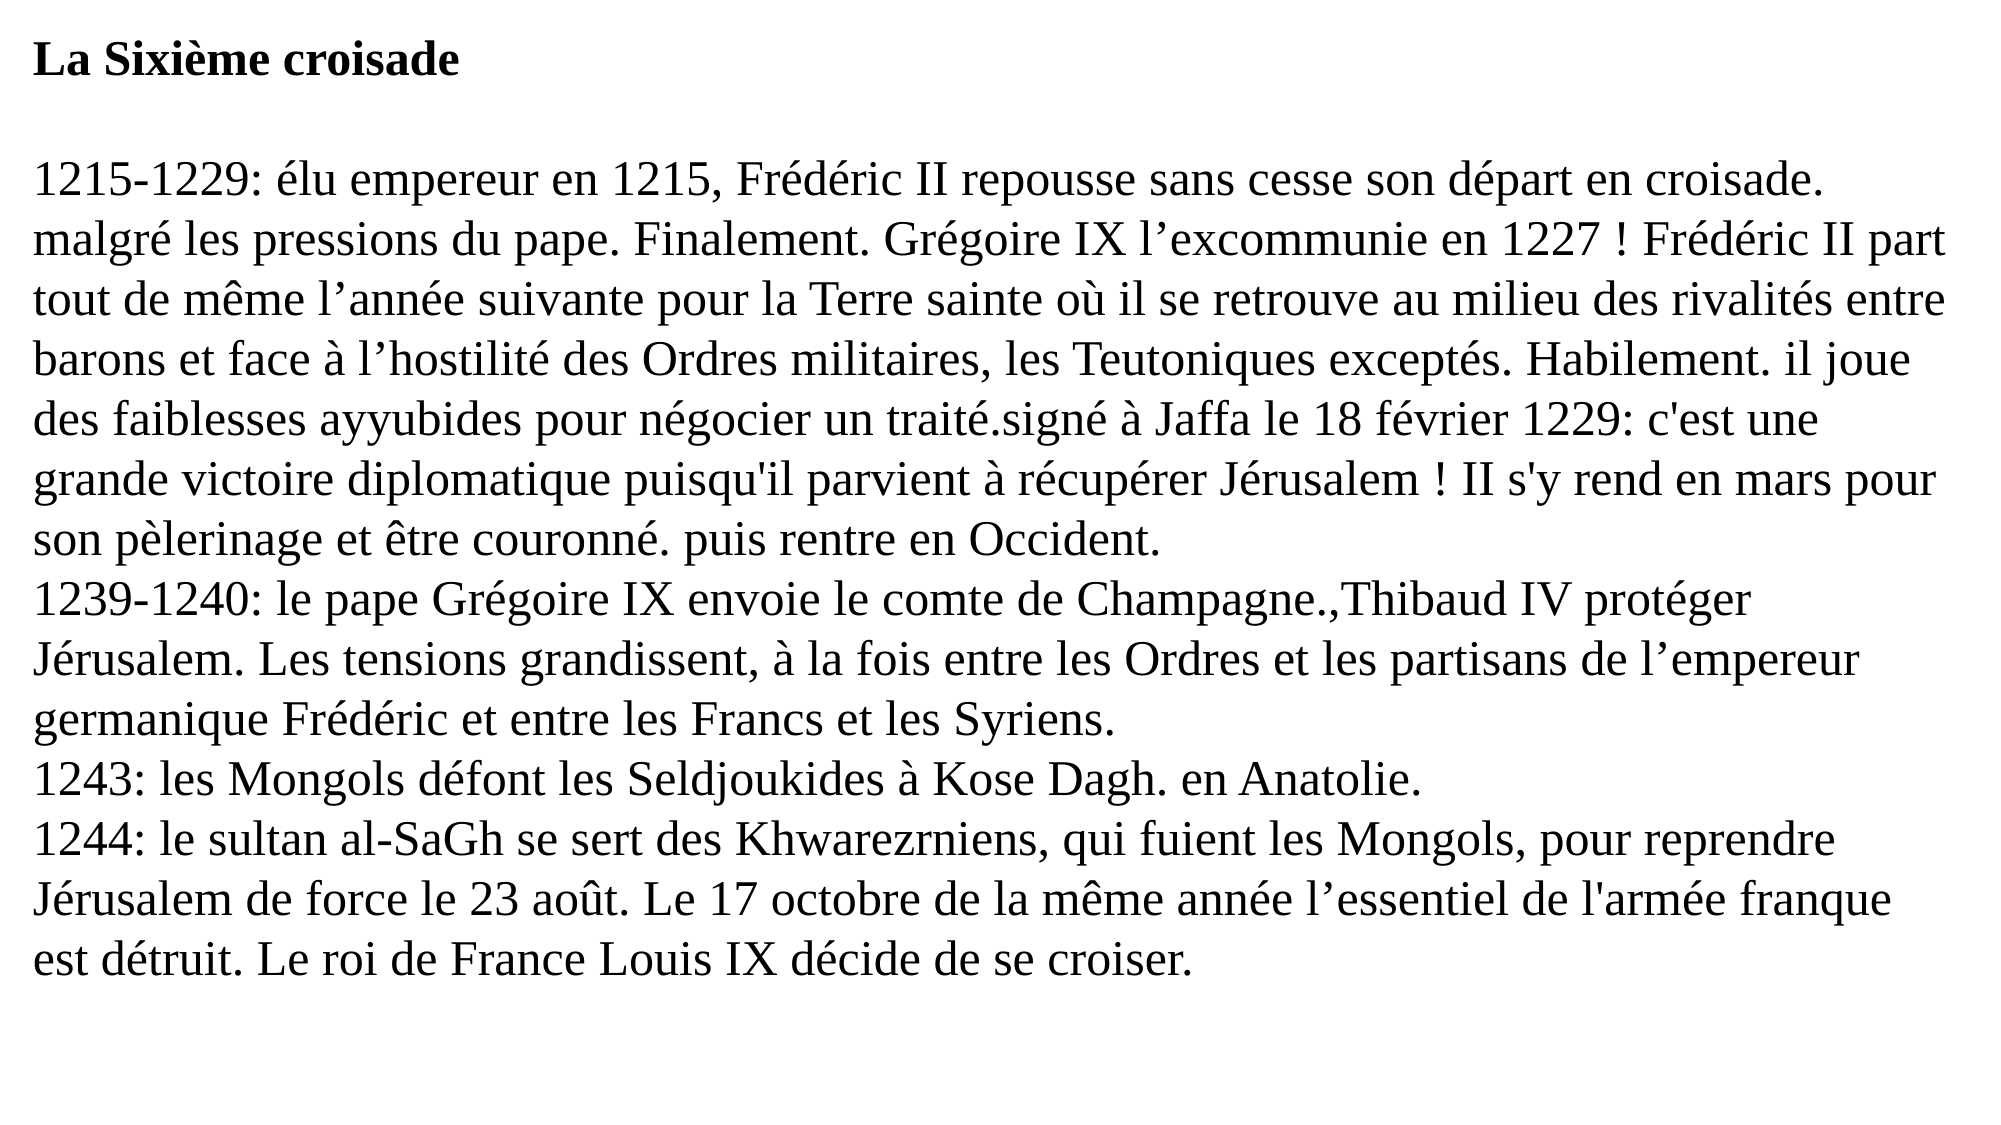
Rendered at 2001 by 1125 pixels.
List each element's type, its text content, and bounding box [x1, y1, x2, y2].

text_box La Sixième croisade 1215-1229: élu empereur en 1215, Frédéric II repousse sans cesse son départ en croisade. malgré les pressions du pape. Finalement. Grégoire IX l’excommunie en 1227 ! Frédéric II part tout de même l’année suivante pour la Terre sainte où il se retrouve au milieu des rivalités entre barons et face à l’hostilité des Ordres militaires, les Teutoniques exceptés. Habilement. il joue des faiblesses ayyubides pour négocier un traité.signé à Jaffa le 18 février 1229: c'est une grande victoire diplomatique puisqu'il parvient à récupérer Jérusalem ! II s'y rend en mars pour son pèlerinage et être couronné. puis rentre en Occident. 1239-1240: le pape Grégoire IX envoie le comte de Champagne.,Thibaud IV protéger Jérusalem. Les tensions grandissent, à la fois entre les Ordres et les partisans de l’empereur germanique Frédéric et entre les Francs et les Syriens. 1243: les Mongols défont les Seldjoukides à Kose Dagh. en Anatolie. 1244: le sultan al-SaGh se sert des Khwarezrniens, qui fuient les Mongols, pour reprendre Jérusalem de force le 23 août. Le 17 octobre de la même année l’essentiel de l'armée franque est détruit. Le roi de France Louis IX décide de se croiser. [18, 18, 1969, 1003]
